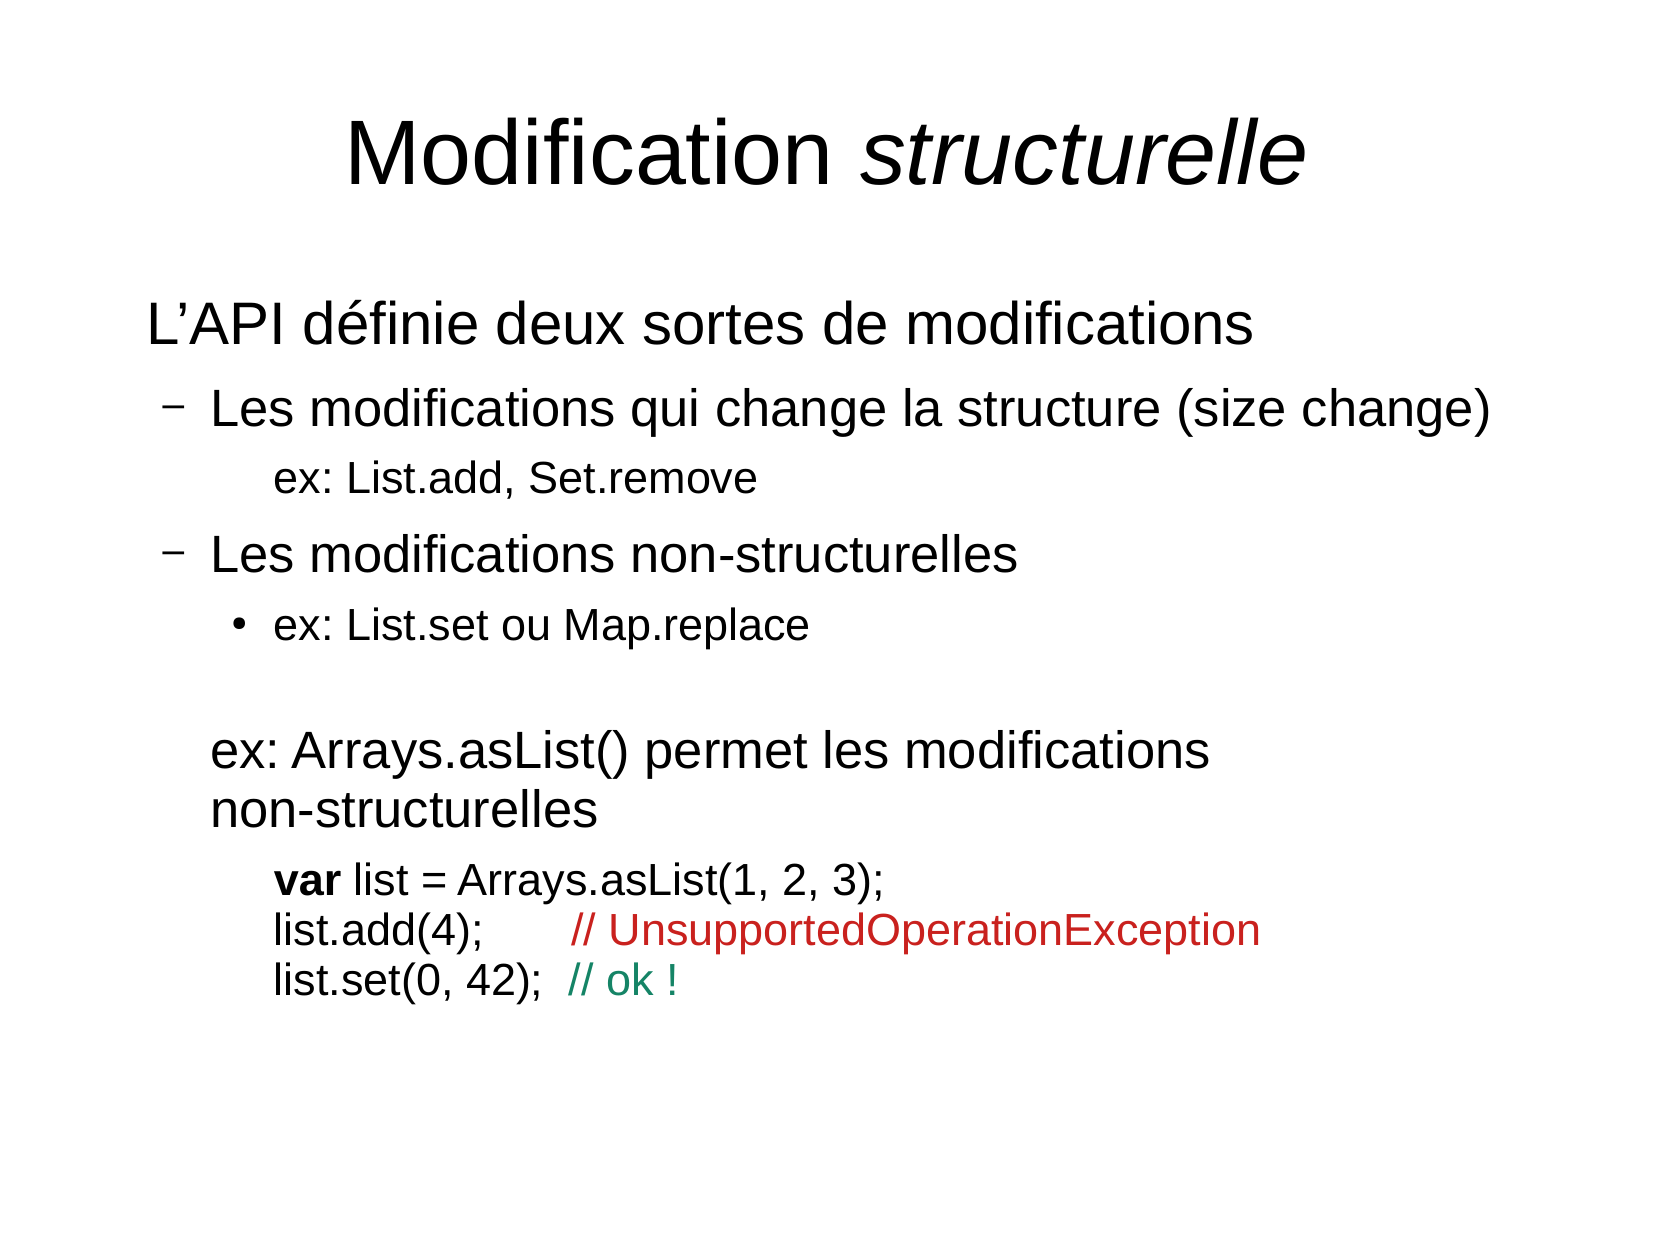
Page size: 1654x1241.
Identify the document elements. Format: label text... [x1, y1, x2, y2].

title Modification structurelle [82, 49, 1571, 257]
list L’API définie deux sortes de modifications Les modifications qui change la structure (size change) ex: List.add, Set.remove Les modifications non-structurelles ex: List.set ou Map.replace ex: Arrays.asList() permet les modifications non-structurelles var list = Arrays.asList(1, 2, 3); list.add(4); // UnsupportedOperationException list.set(0, 42); // ok ! [82, 290, 1571, 1010]
